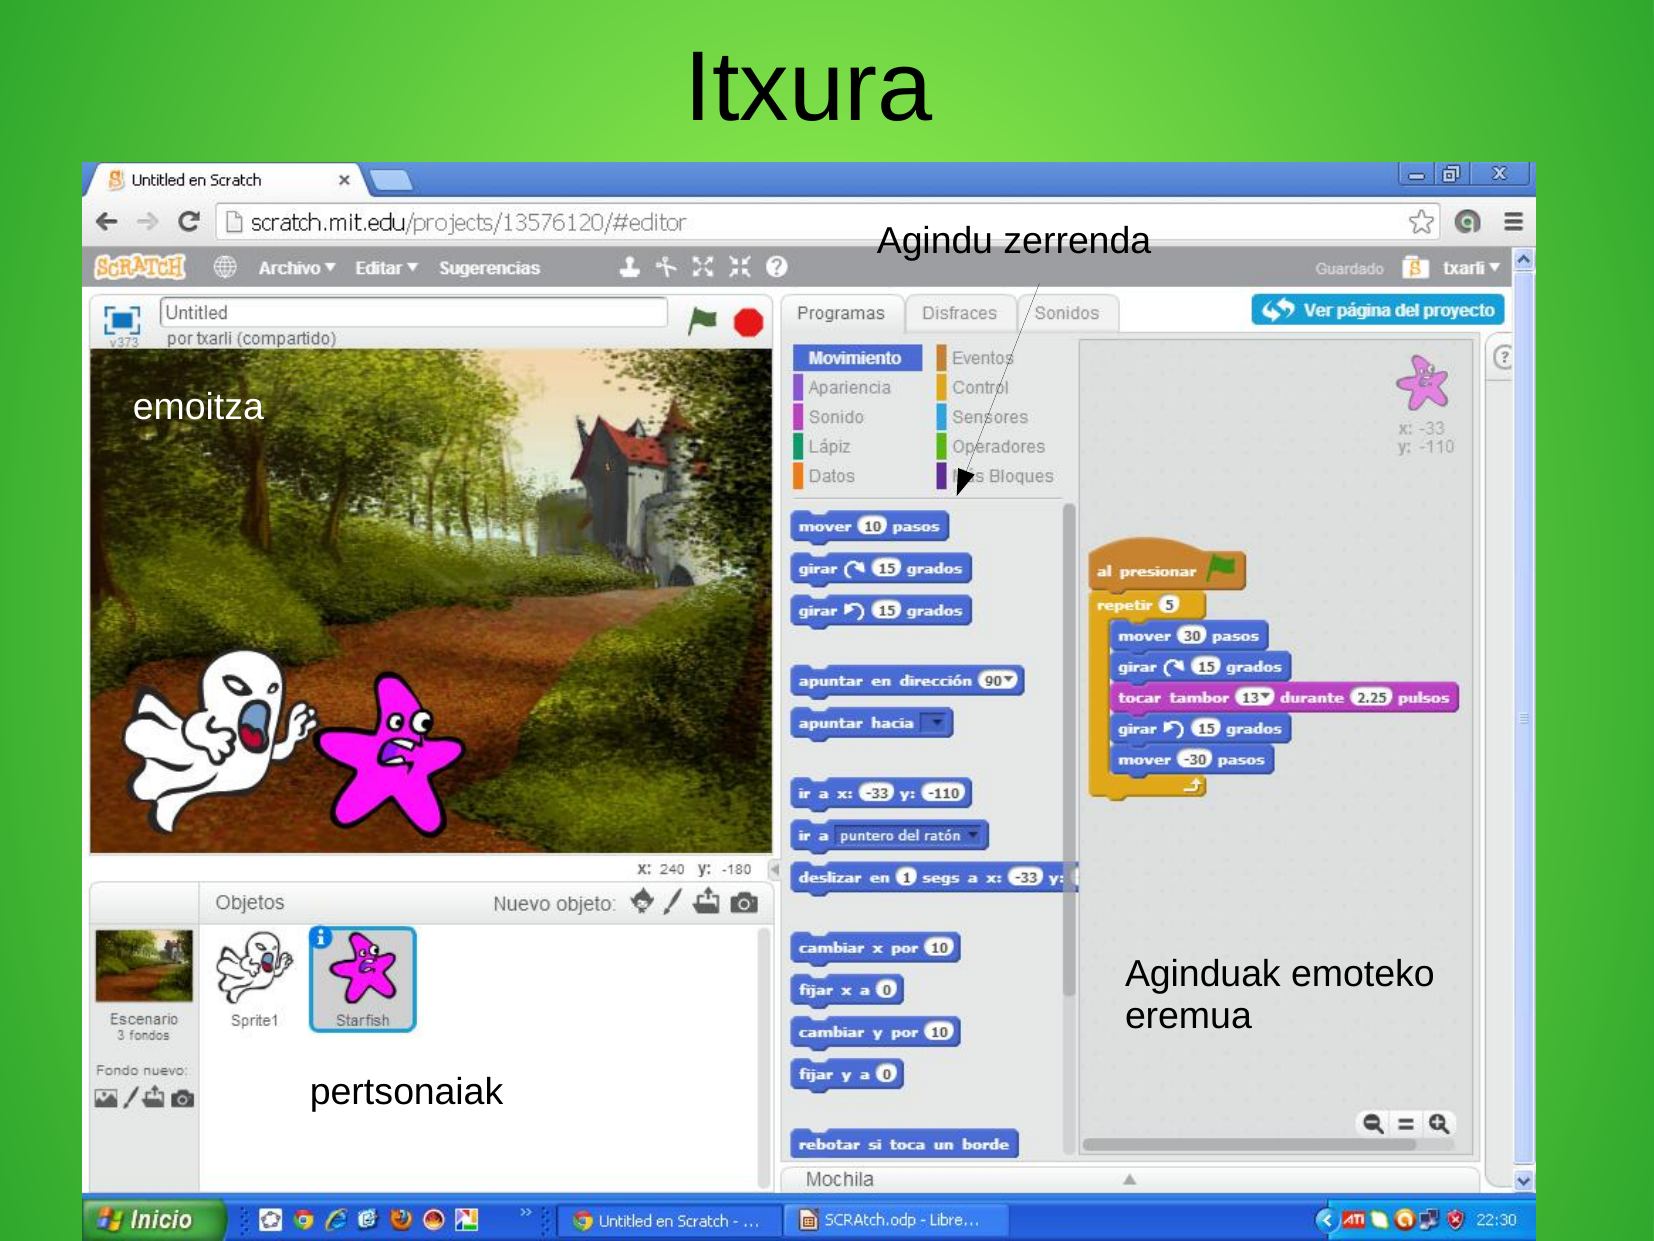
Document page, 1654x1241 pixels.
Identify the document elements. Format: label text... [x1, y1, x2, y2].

picture [82, 162, 1536, 1241]
text_box Aginduak emoteko eremua [1110, 944, 1477, 1044]
text_box Agindu zerrenda [862, 212, 1205, 270]
text_box pertsonaiak [295, 1062, 733, 1120]
text_box emoitza [118, 377, 308, 435]
title Itxura [82, 31, 1536, 142]
